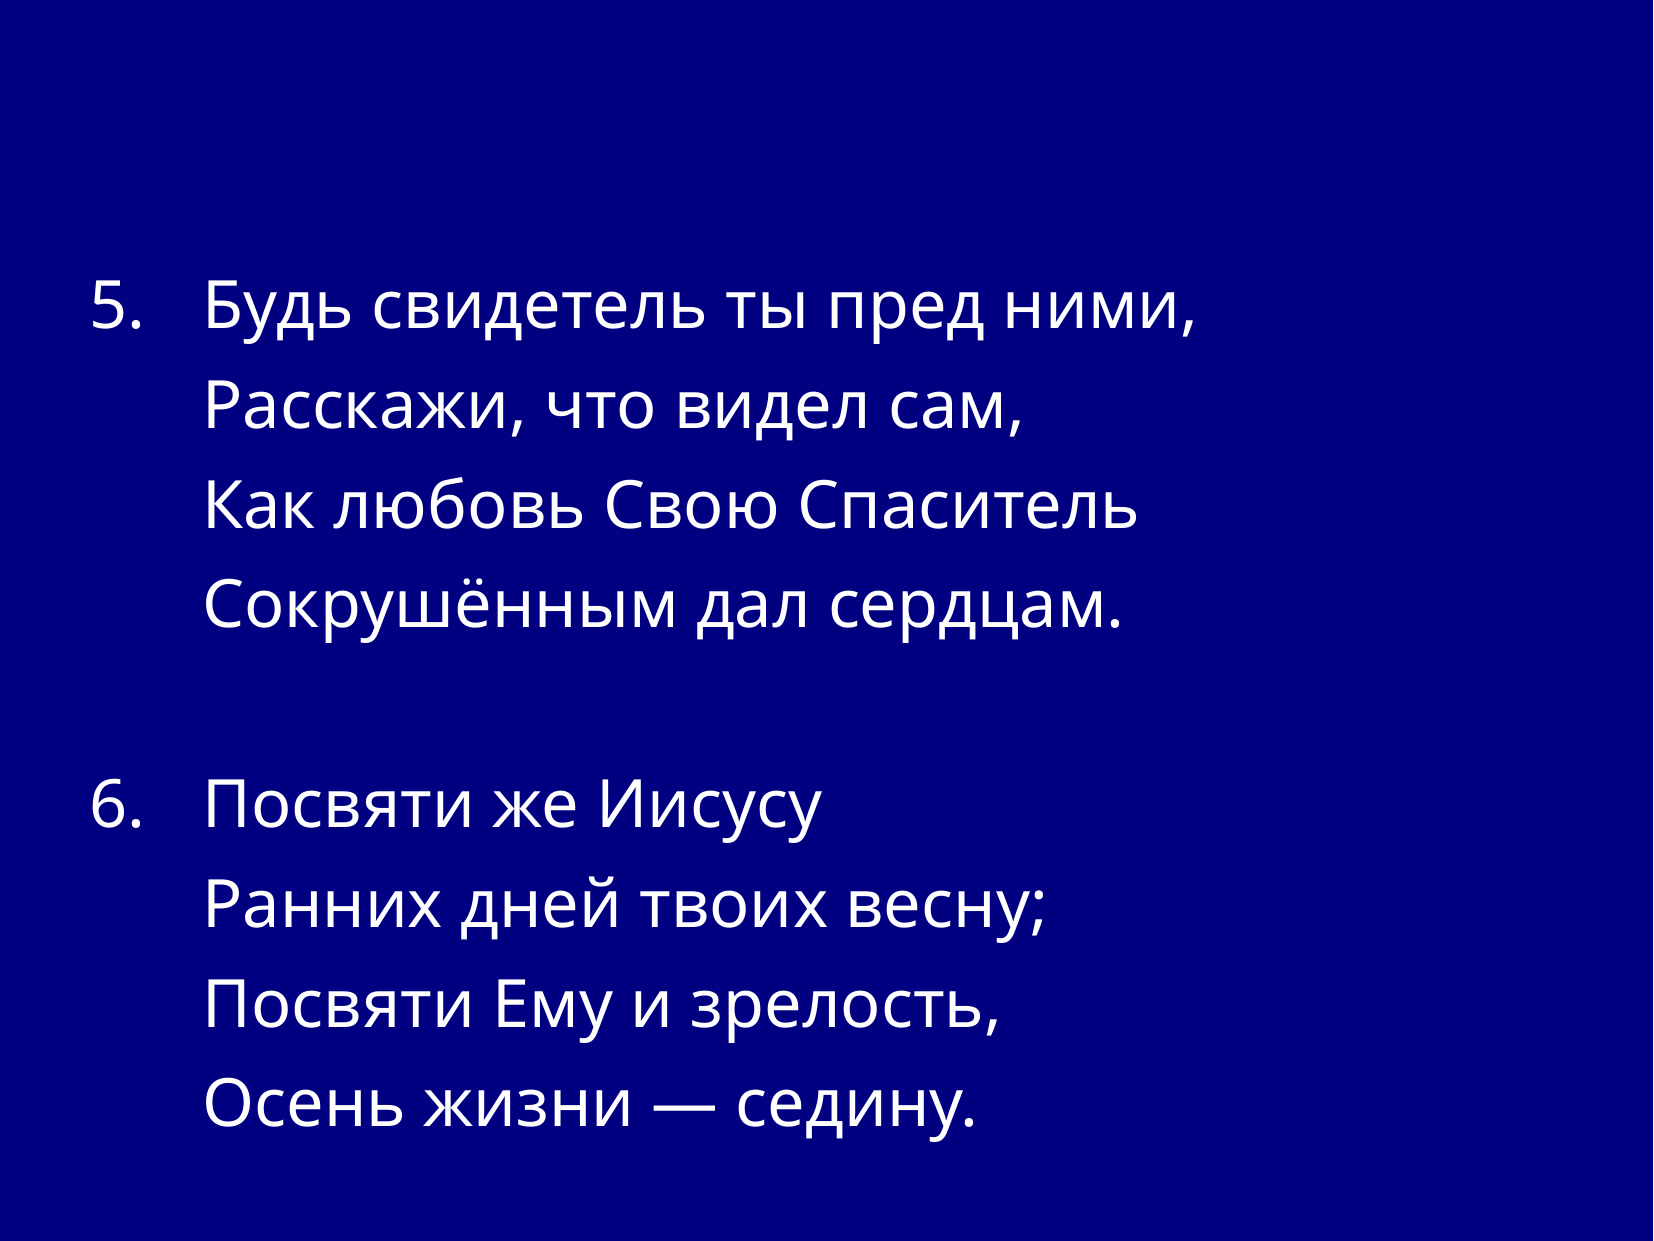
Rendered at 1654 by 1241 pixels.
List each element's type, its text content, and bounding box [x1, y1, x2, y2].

text_box 5. Будь свидетель ты пред ними, Расскажи, что видел сам, Как любовь Свою Спаситель Сокрушённым дал сердцам. 6. Посвяти же Иисусу Ранних дней твоих весну; Посвяти Ему и зрелость, Осень жизни — седину. [75, 150, 1576, 1163]
